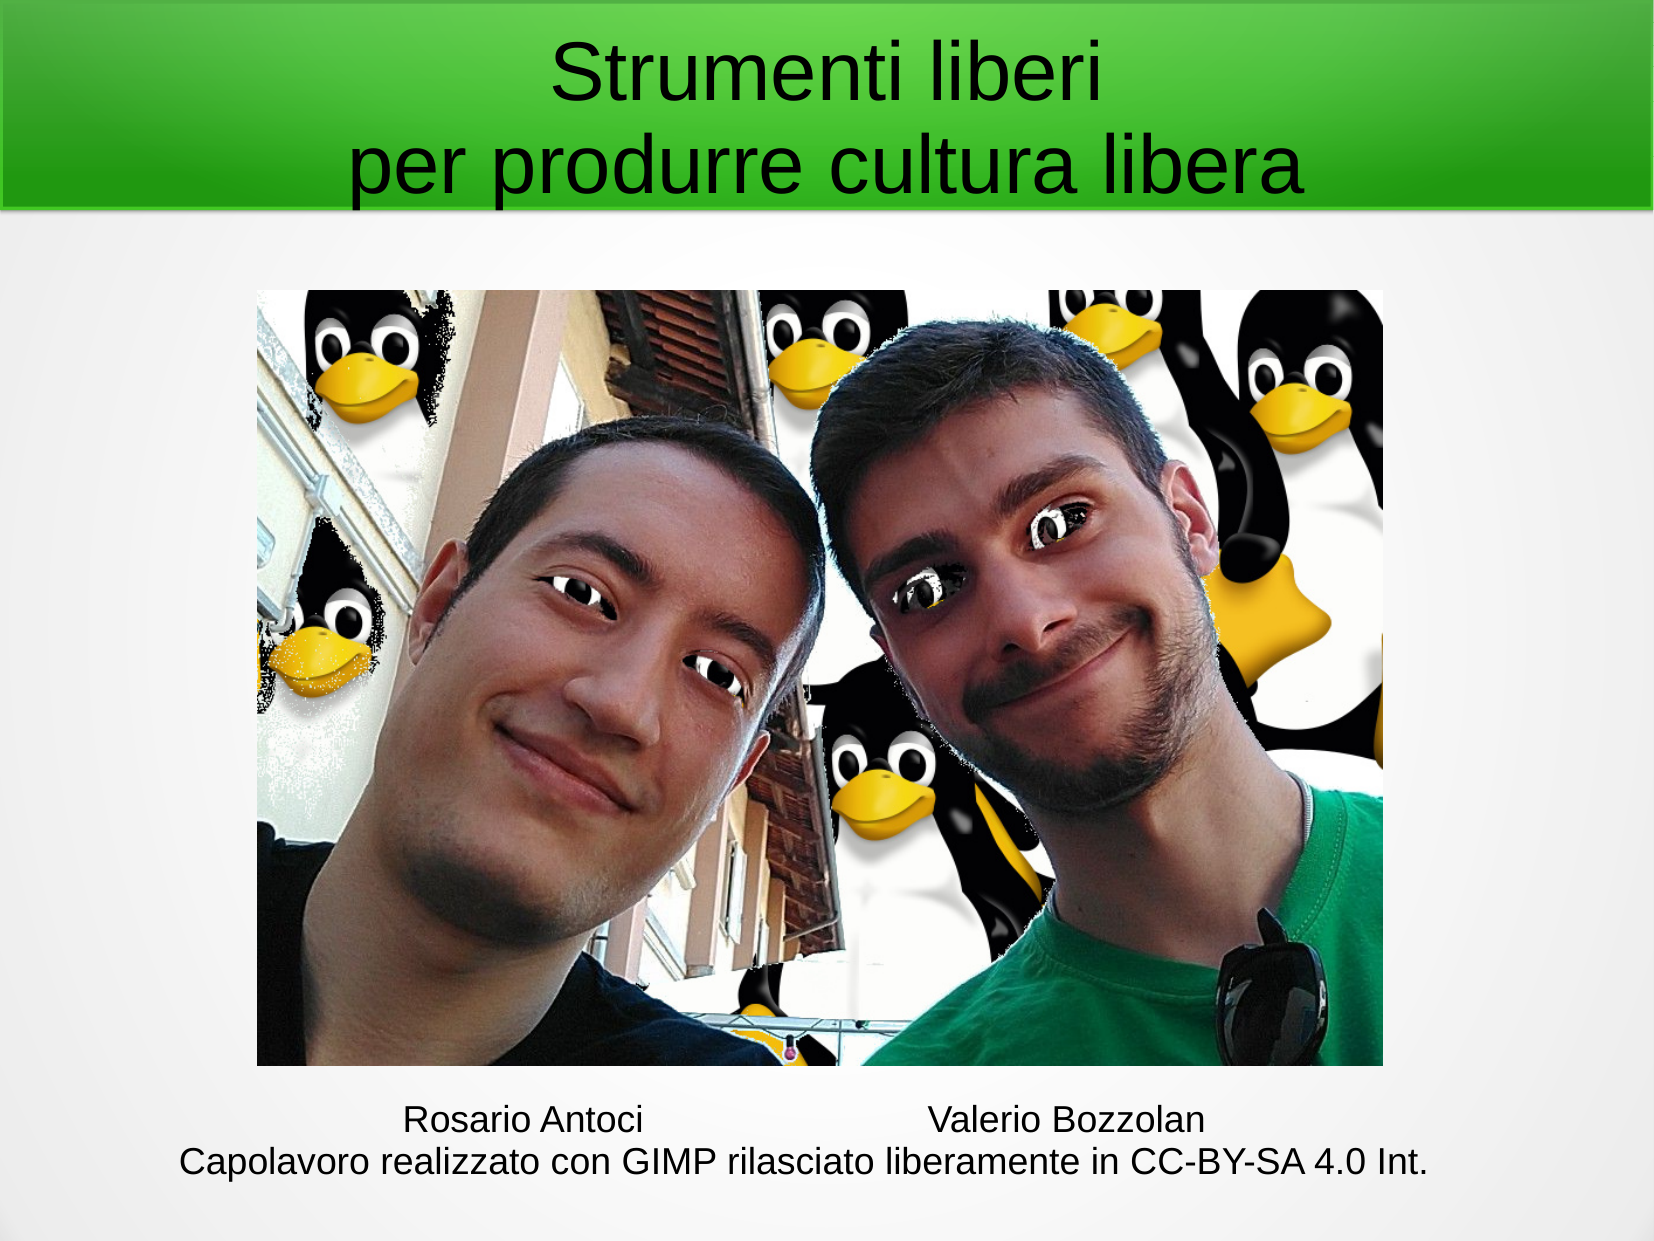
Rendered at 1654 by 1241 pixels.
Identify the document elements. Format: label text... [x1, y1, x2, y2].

title Strumenti liberi per produrre cultura libera [82, 21, 1571, 215]
subtitle Rosario Antoci Valerio Bozzolan Capolavoro realizzato con GIMP rilasciato liberamente in CC-BY-SA 4.0 Int. [60, 1065, 1549, 1216]
picture [257, 290, 1383, 1066]
